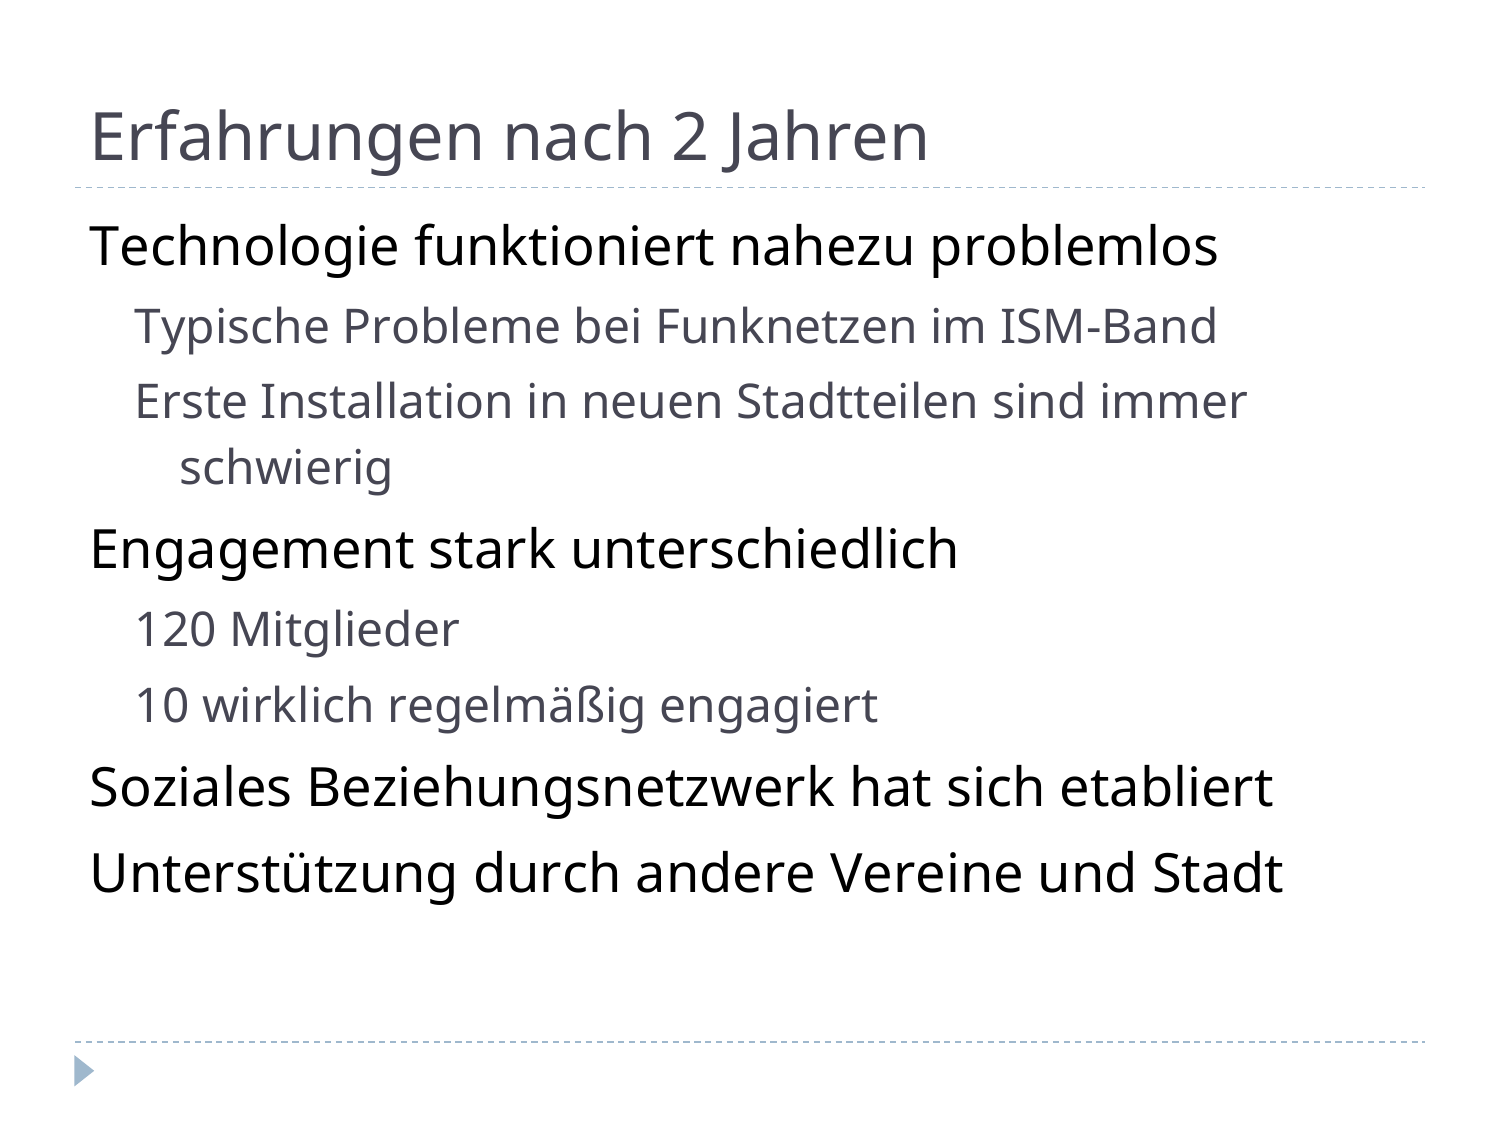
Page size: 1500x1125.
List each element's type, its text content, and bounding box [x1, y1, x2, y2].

title Erfahrungen nach 2 Jahren [75, 24, 1426, 188]
list Technologie funktioniert nahezu problemlos Typische Probleme bei Funknetzen im ISM-Band Erste Installation in neuen Stadtteilen sind immer schwierig Engagement stark unterschiedlich 120 Mitglieder 10 wirklich regelmäßig engagiert Soziales Beziehungsnetzwerk hat sich etabliert Unterstützung durch andere Vereine und Stadt [75, 200, 1426, 1010]
